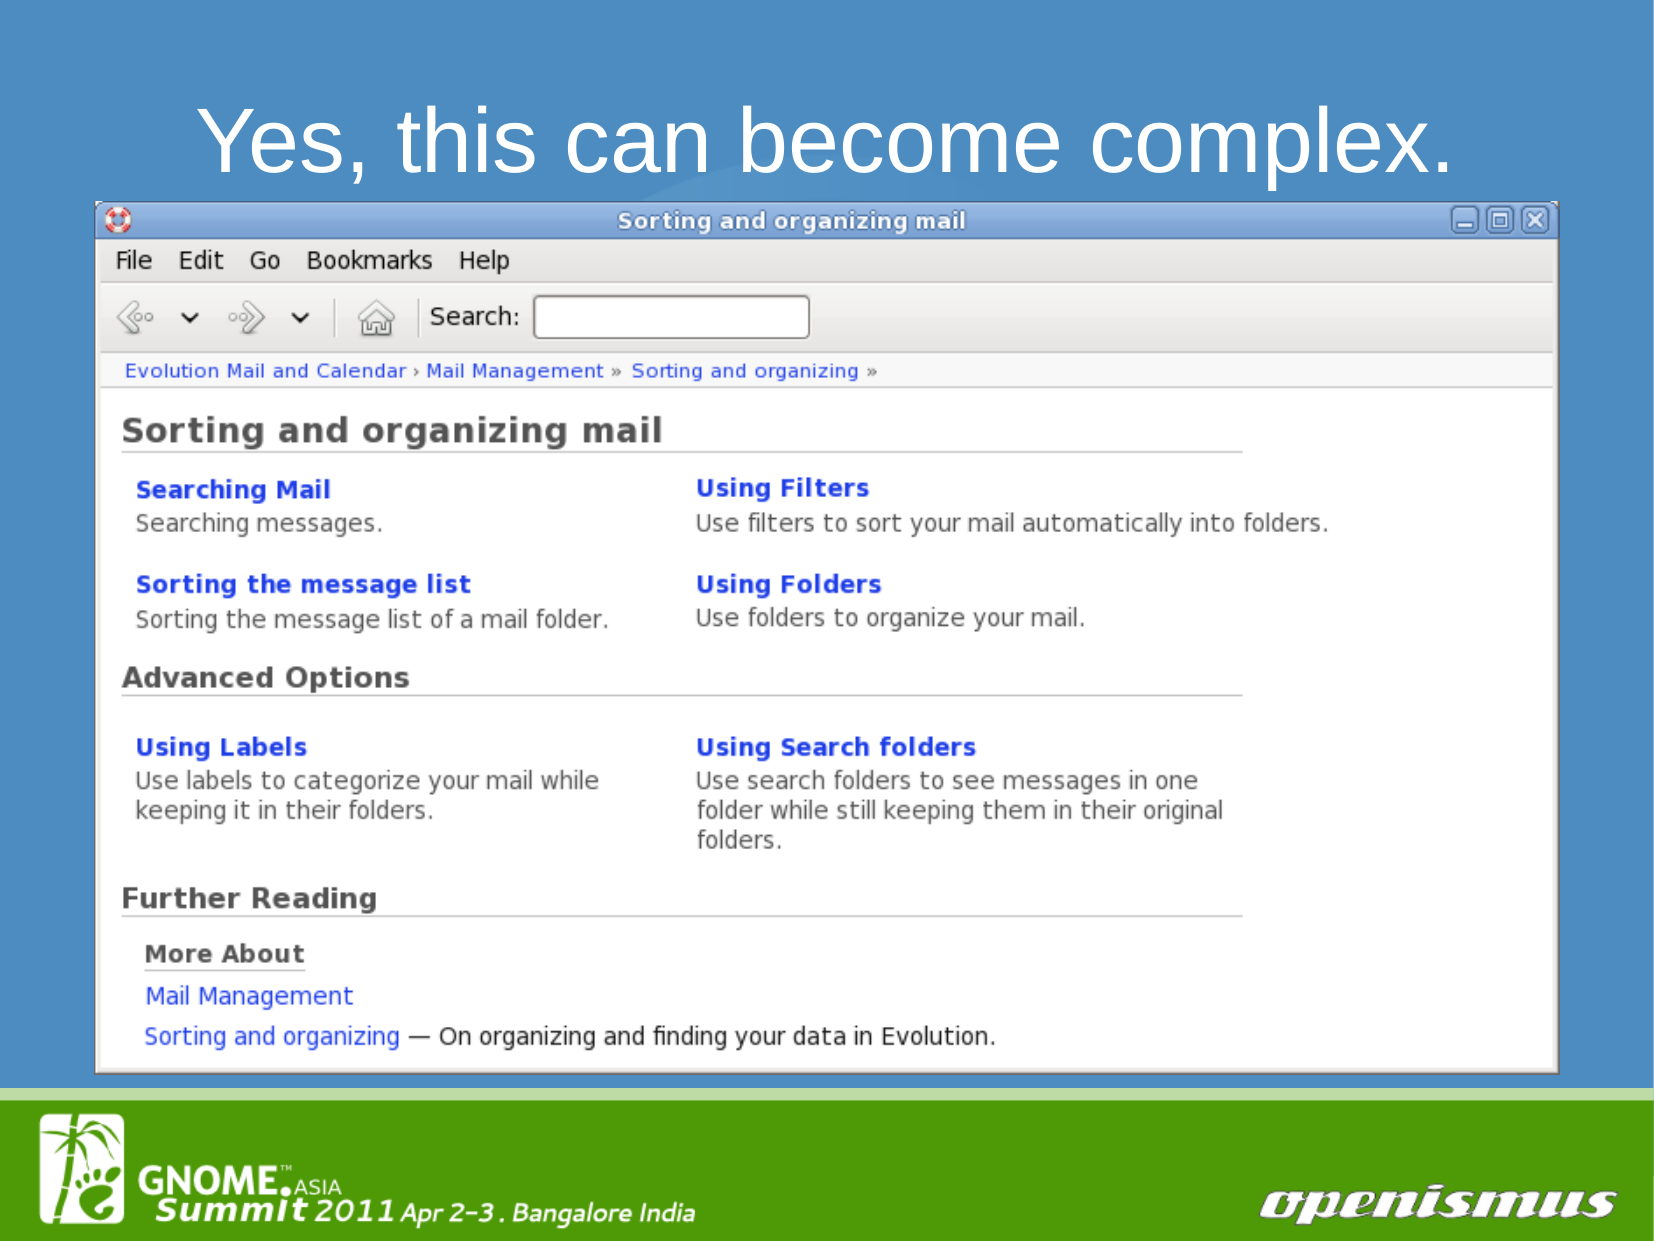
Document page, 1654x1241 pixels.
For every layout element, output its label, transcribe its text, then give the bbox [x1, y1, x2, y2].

picture [0, 0, 1654, 1241]
title Yes, this can become complex. [82, 37, 1571, 245]
